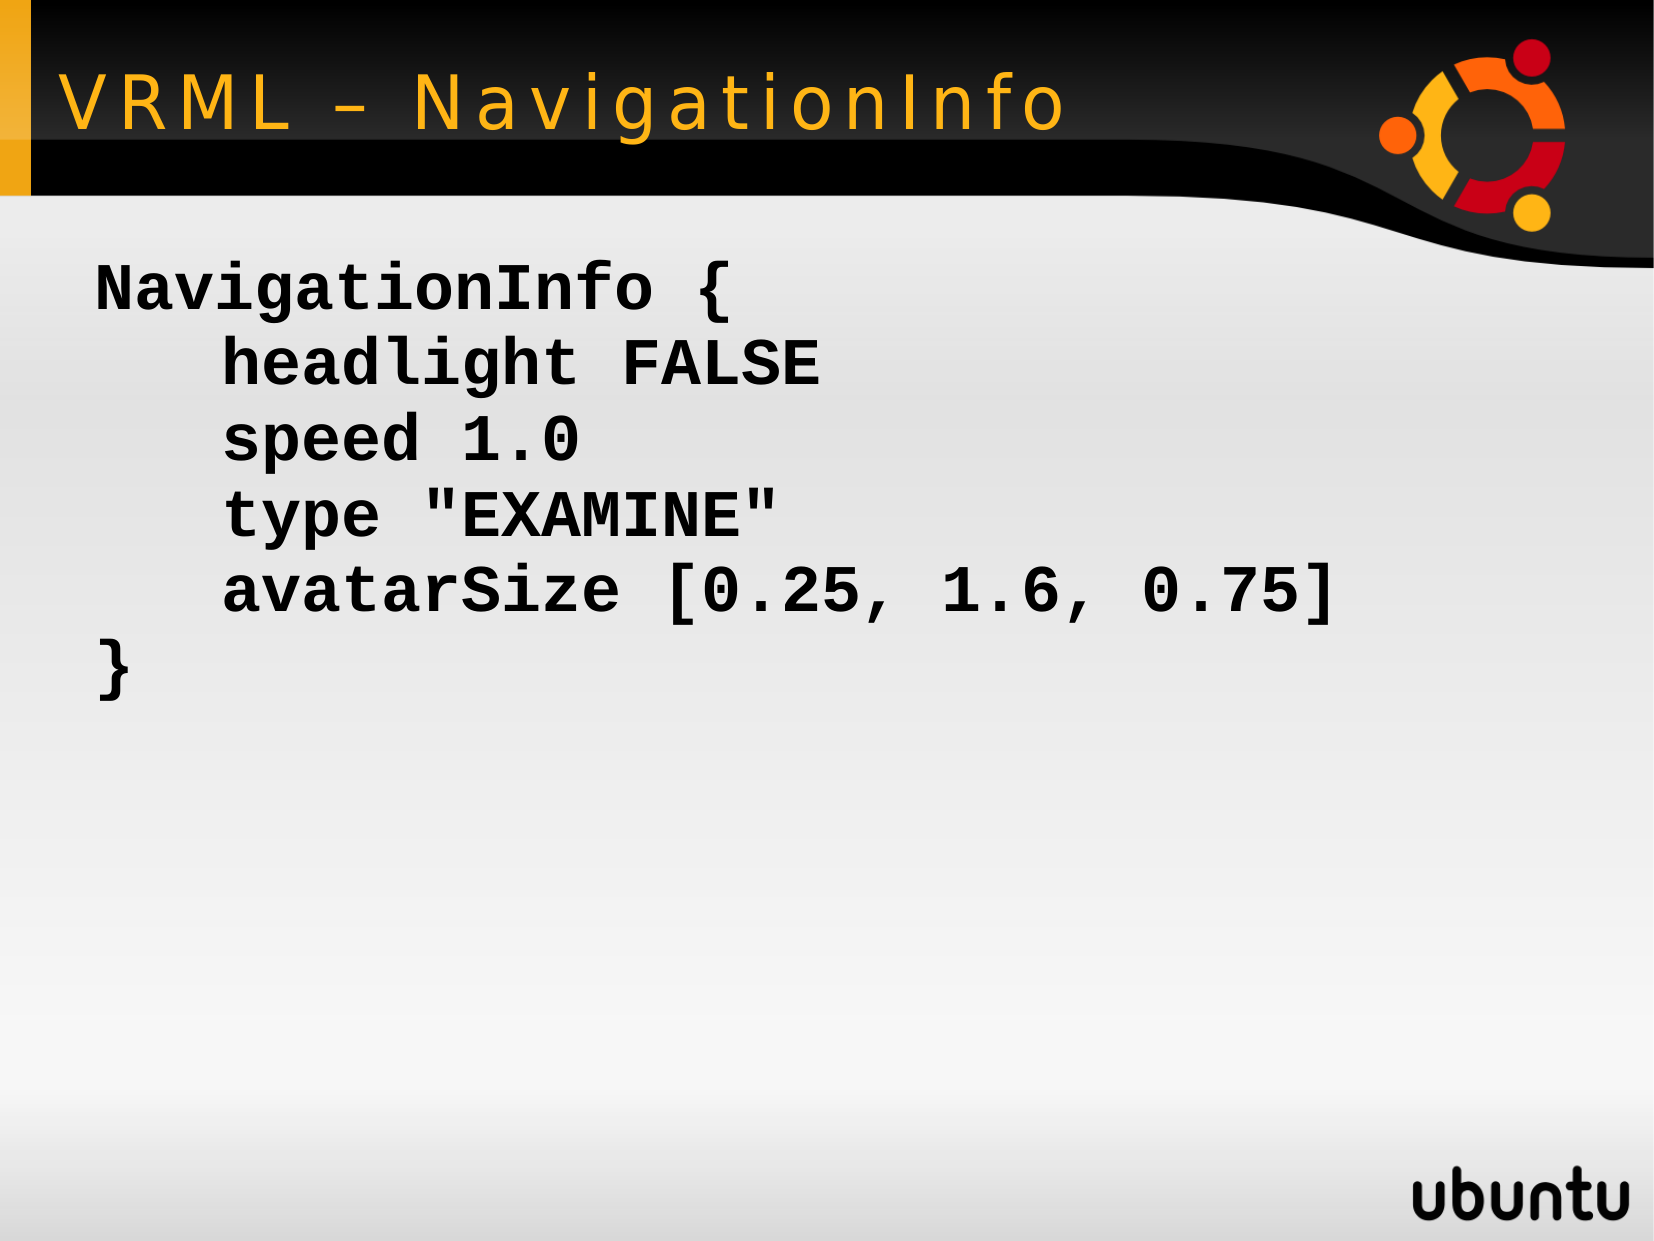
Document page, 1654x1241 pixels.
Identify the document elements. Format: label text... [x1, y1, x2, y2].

title VRML – NavigationInfo [59, 29, 1270, 178]
list NavigationInfo { headlight FALSE speed 1.0 type "EXAMINE" avatarSize [0.25, 1.6, 0.75] } [76, 253, 1565, 1073]
picture [0, 0, 1654, 1241]
